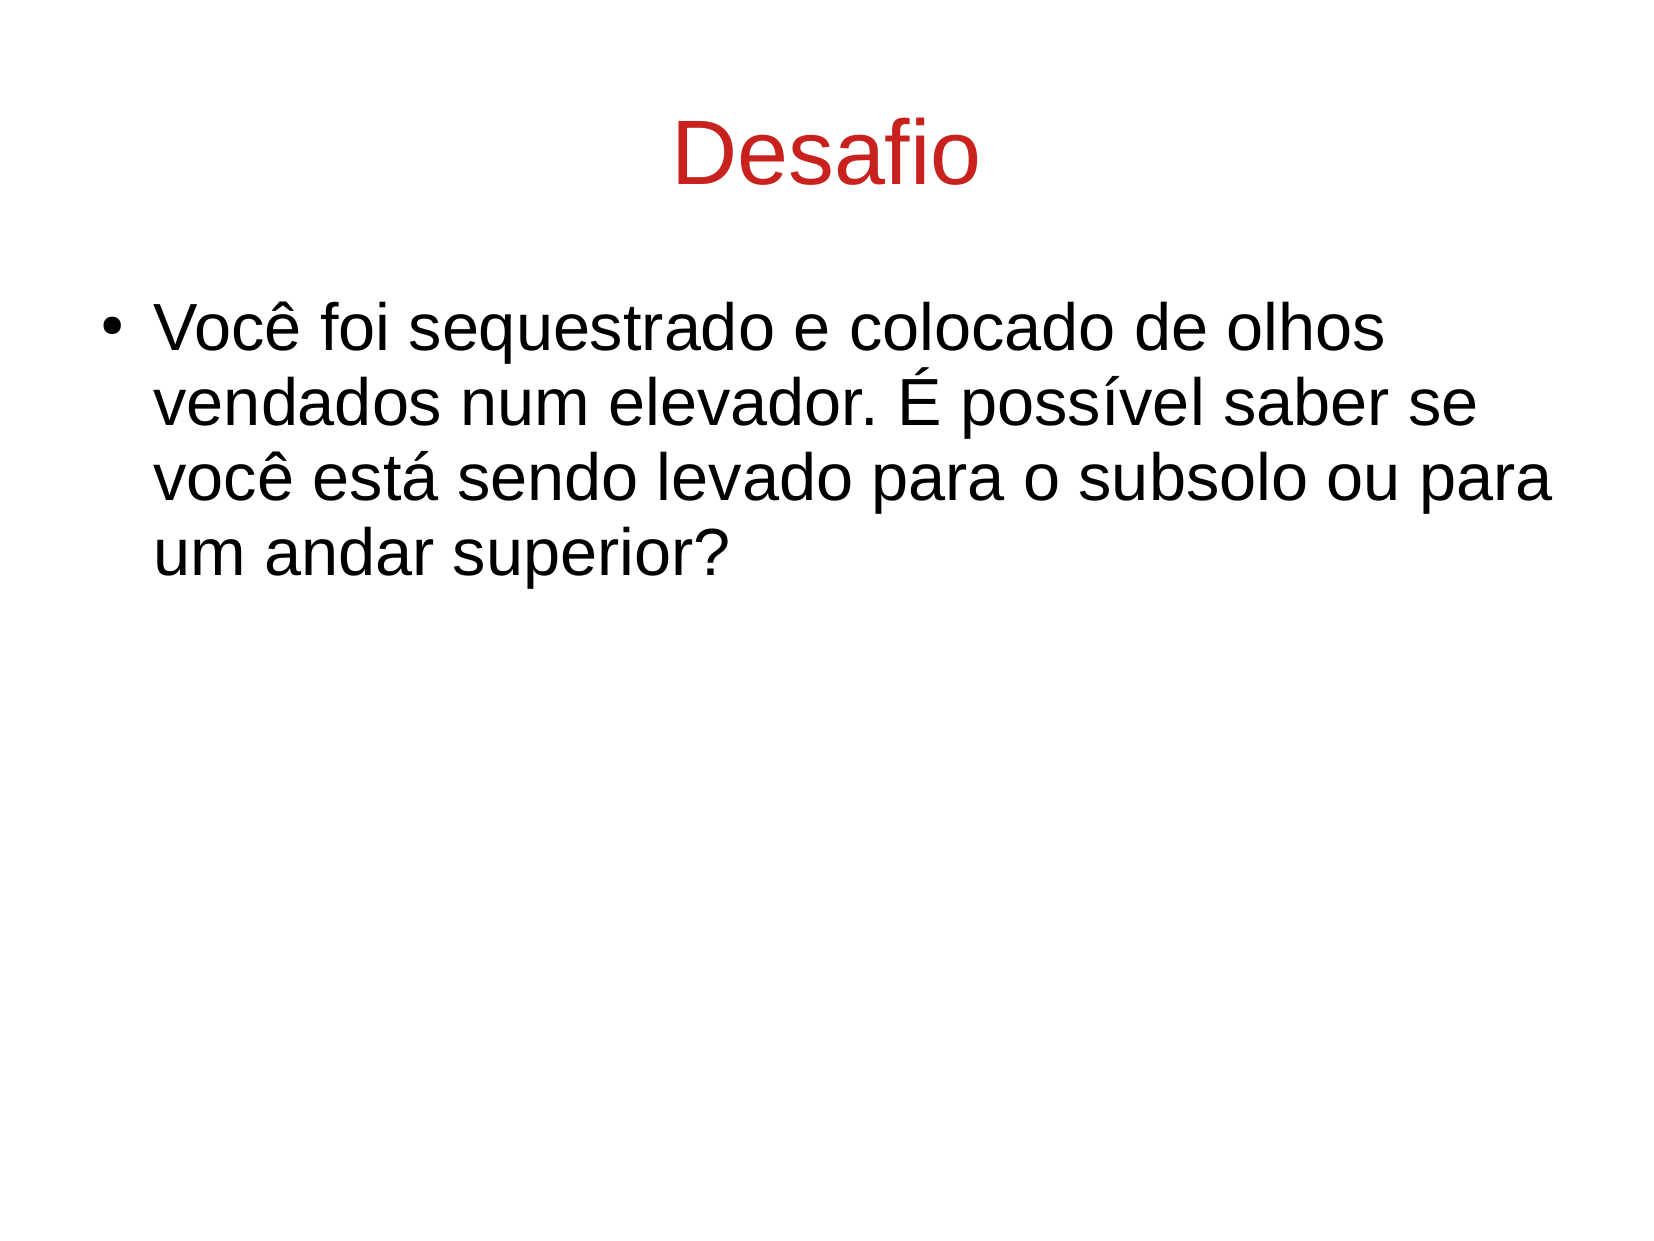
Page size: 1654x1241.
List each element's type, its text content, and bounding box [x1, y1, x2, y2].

title Desafio [82, 49, 1571, 257]
list Você foi sequestrado e colocado de olhos vendados num elevador. É possível saber se você está sendo levado para o subsolo ou para um andar superior? [82, 290, 1571, 1010]
